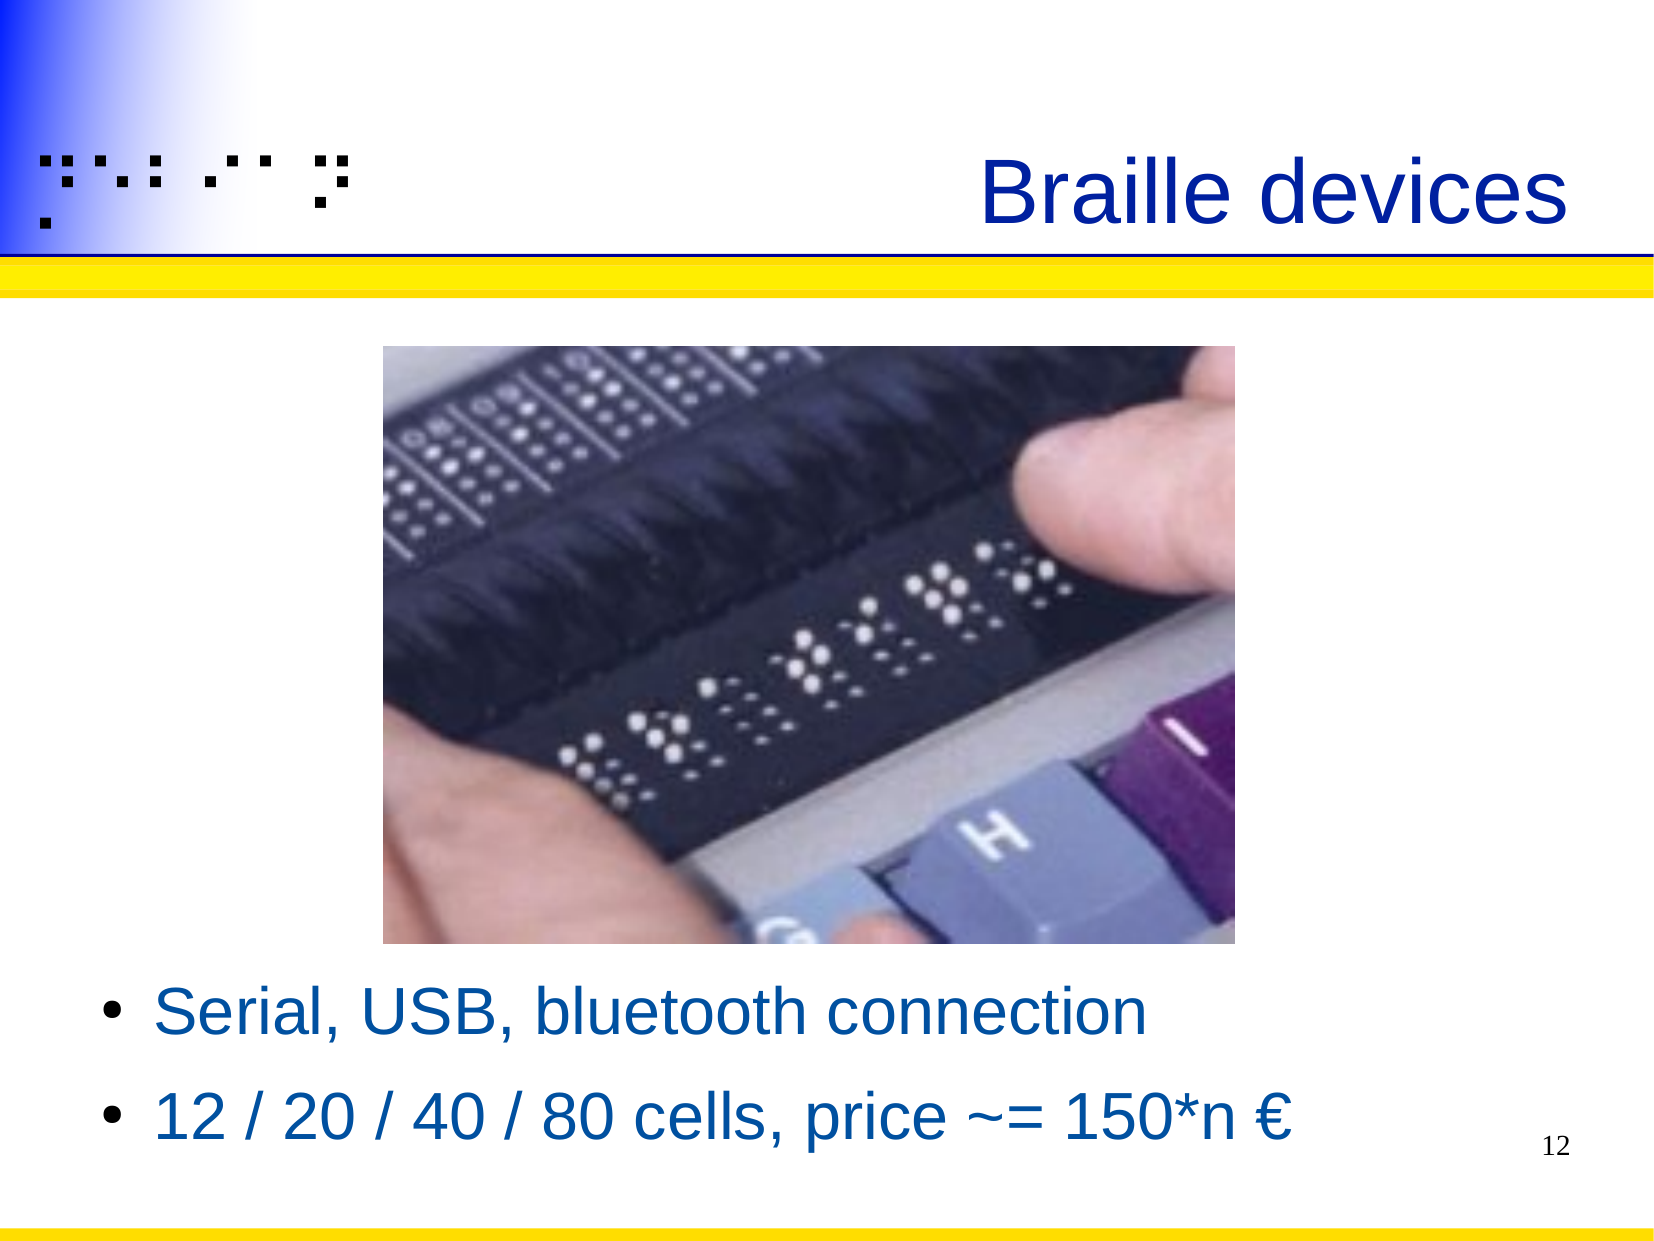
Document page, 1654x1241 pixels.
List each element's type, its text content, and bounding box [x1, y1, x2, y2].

picture [383, 346, 1235, 944]
title Braille devices [372, 126, 1571, 257]
list Serial, USB, bluetooth connection 12 / 20 / 40 / 80 cells, price ~= 150*n € [82, 974, 1571, 1205]
